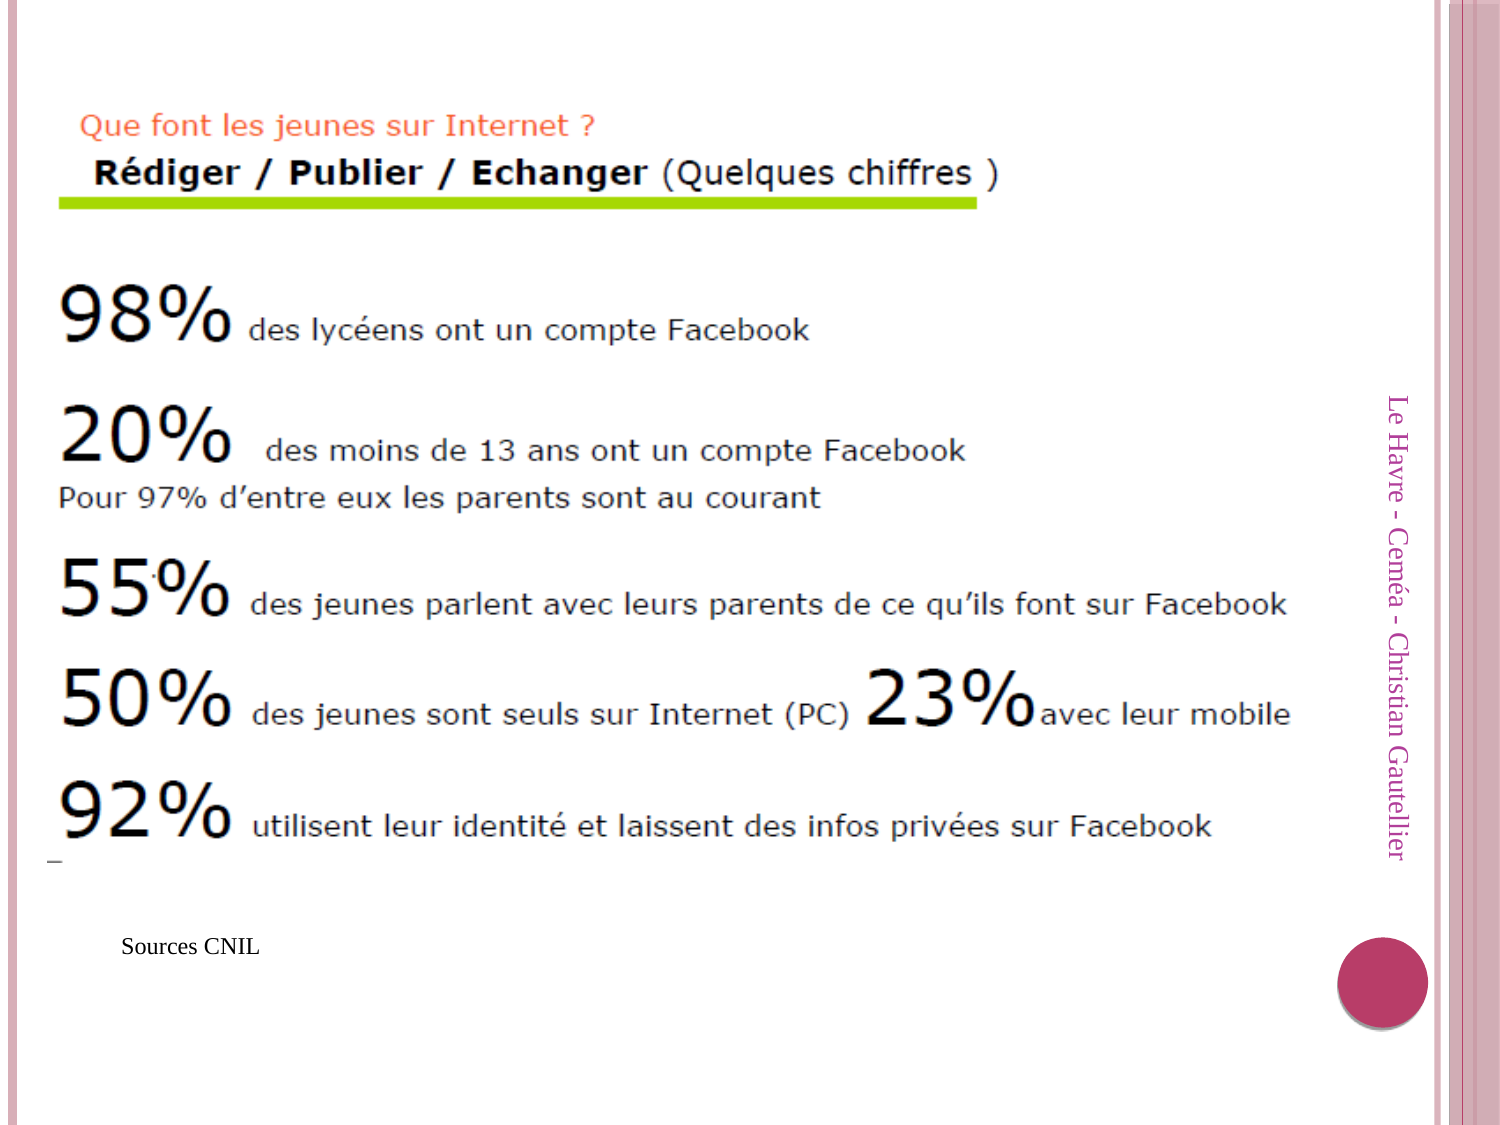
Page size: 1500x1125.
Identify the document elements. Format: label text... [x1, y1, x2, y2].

footer Le Havre - Ceméa - Christian Gautellier [1379, 380, 1440, 906]
picture [47, 82, 1335, 863]
text_box Sources CNIL [106, 905, 591, 970]
